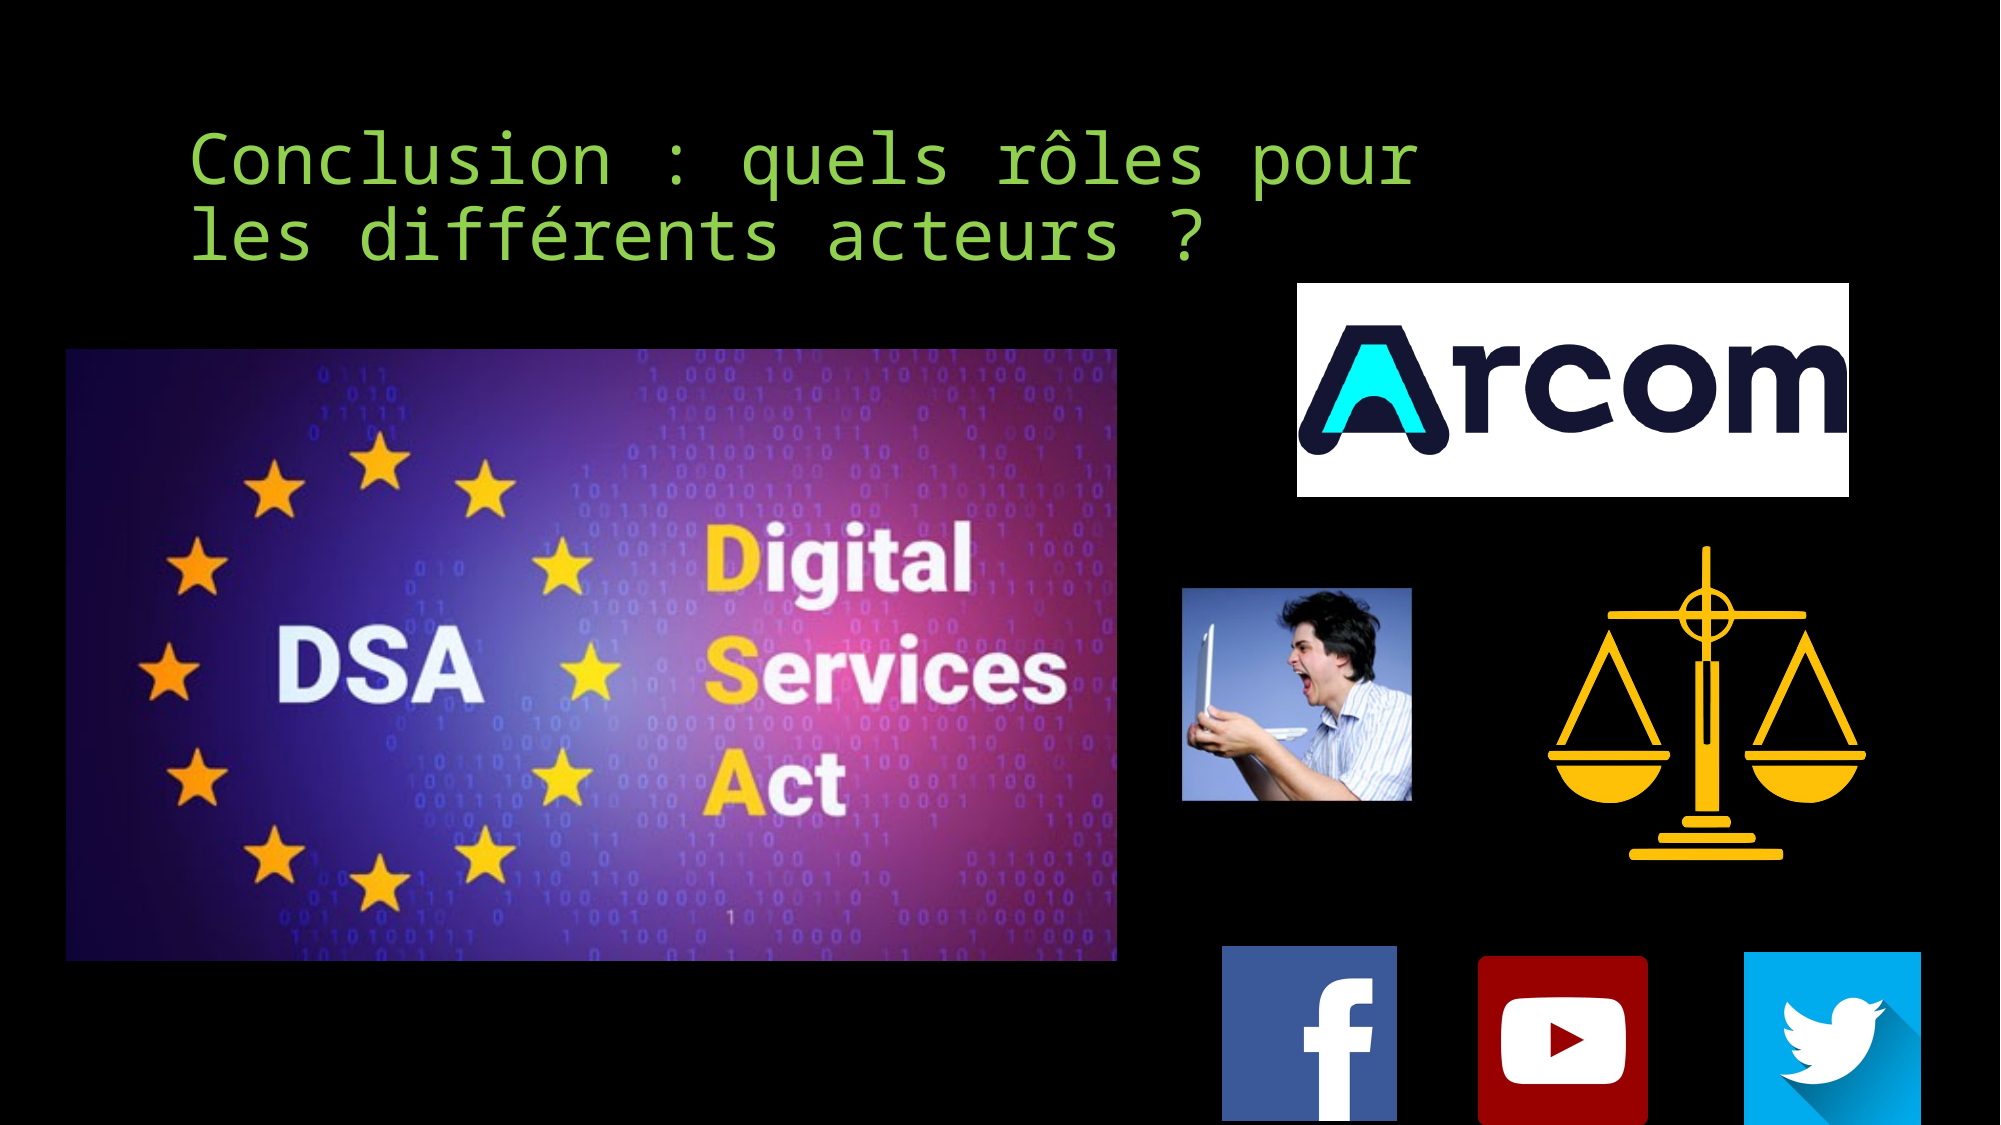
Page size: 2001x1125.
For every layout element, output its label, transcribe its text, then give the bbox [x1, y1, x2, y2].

picture [1782, 998, 1883, 1084]
title Conclusion : quels rôles pour les différents acteurs ? [173, 0, 1605, 284]
picture [1474, 952, 1651, 1125]
picture [1539, 538, 1874, 869]
picture [1222, 946, 1397, 1121]
picture [66, 349, 1117, 961]
picture [1296, 282, 1849, 497]
picture [1181, 587, 1413, 802]
